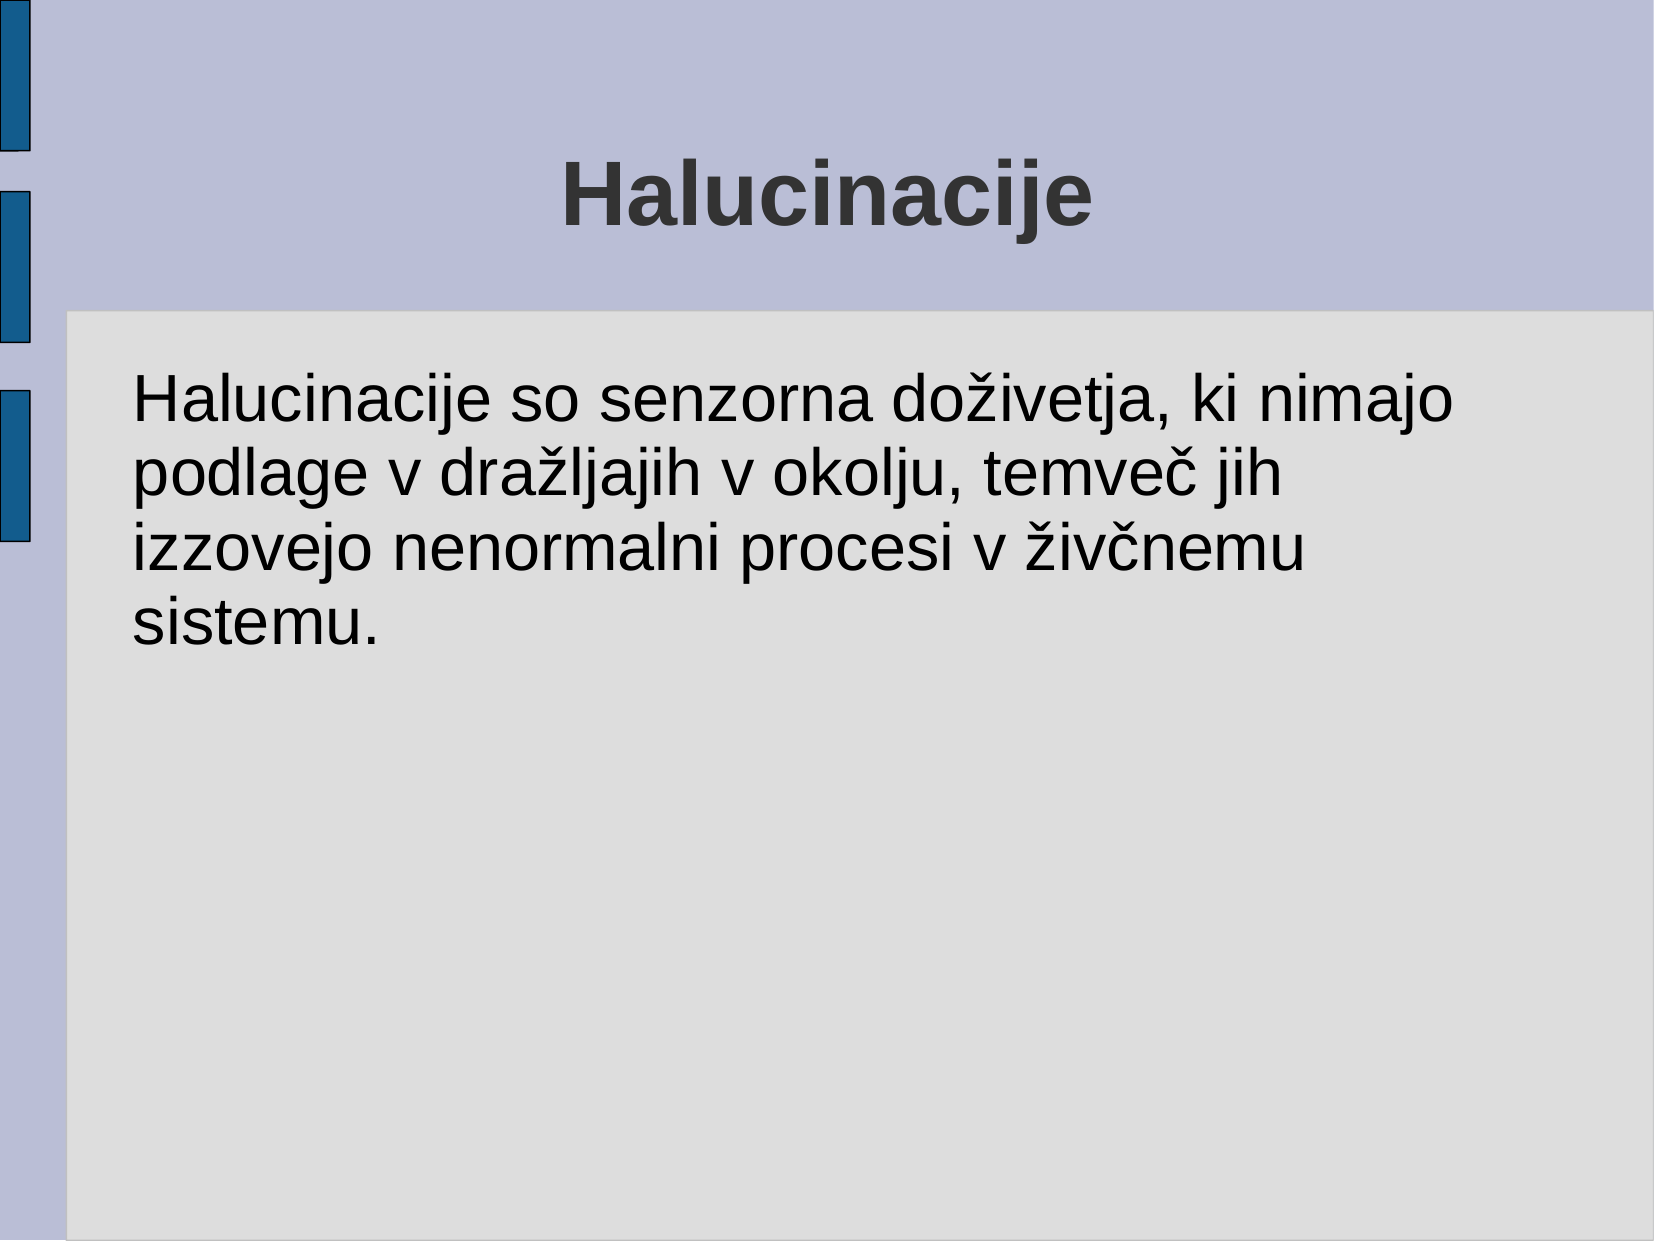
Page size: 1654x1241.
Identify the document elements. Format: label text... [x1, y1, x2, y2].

title Halucinacije [121, 91, 1534, 299]
text_box Halucinacije so senzorna doživetja, ki nimajo podlage v dražljajih v okolju, temveč jih izzovejo nenormalni procesi v živčnemu sistemu. [118, 354, 1536, 1182]
